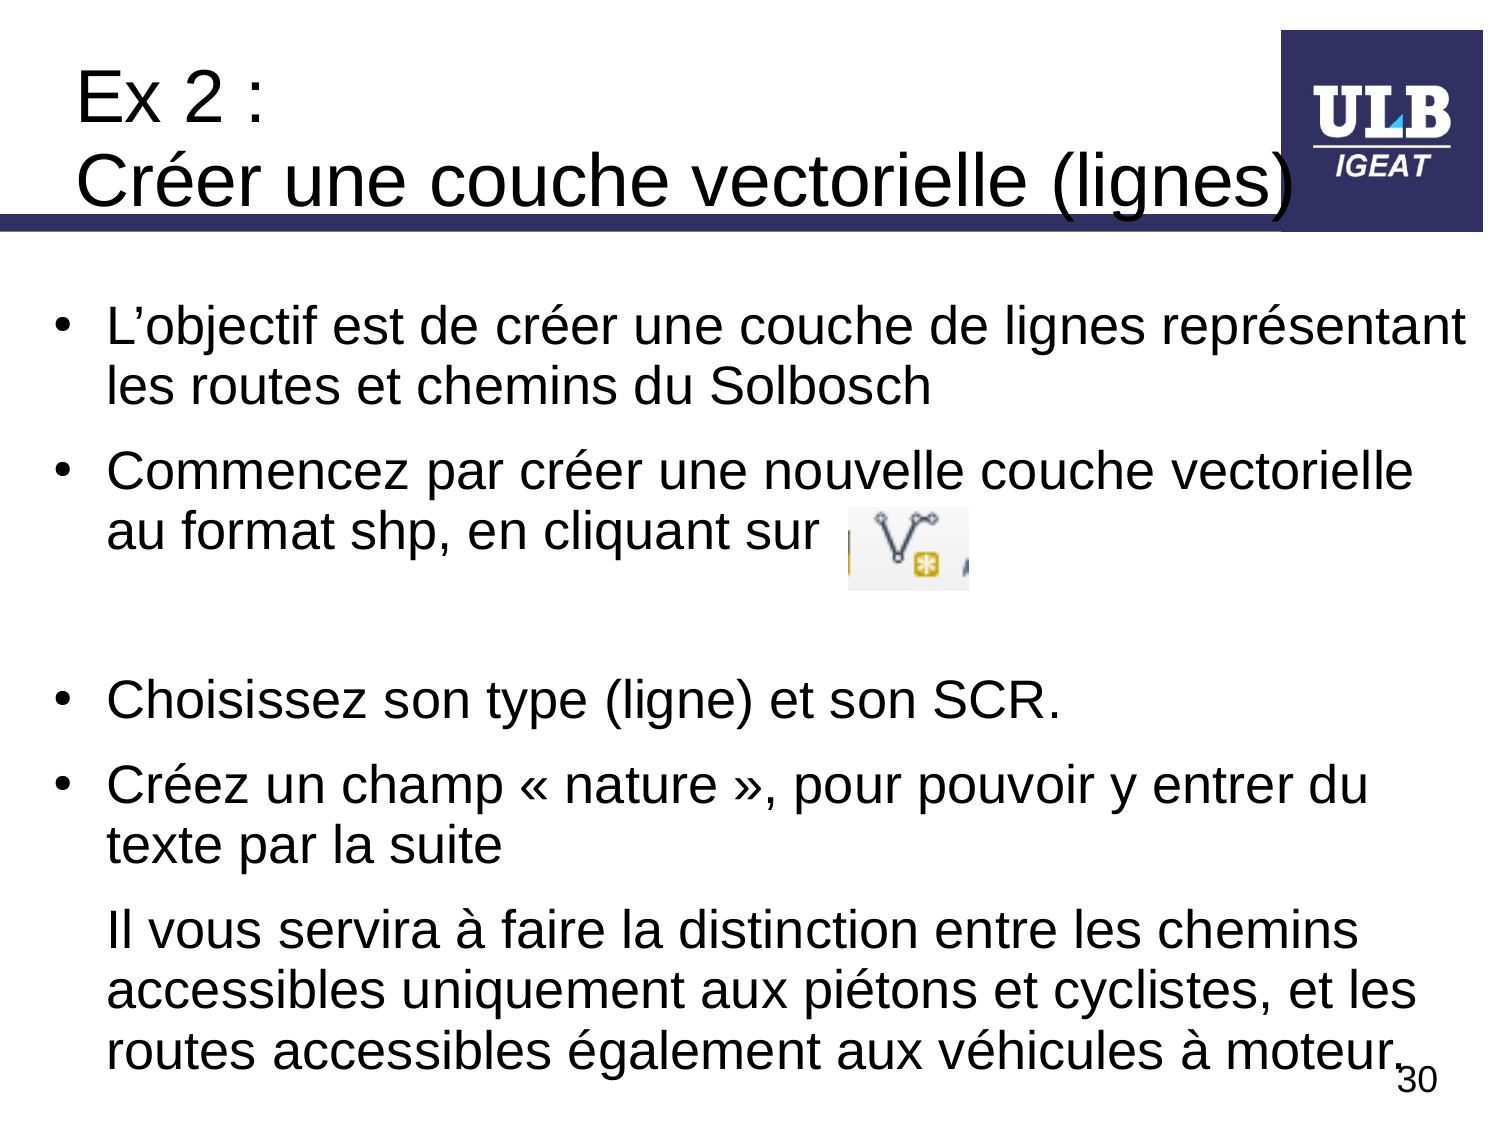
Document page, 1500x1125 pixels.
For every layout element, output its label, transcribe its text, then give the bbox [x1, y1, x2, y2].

title Ex 2 : Créer une couche vectorielle (lignes) [75, 44, 1425, 233]
list L’objectif est de créer une couche de lignes représentant les routes et chemins du Solbosch Commencez par créer une nouvelle couche vectorielle au format shp, en cliquant sur Choisissez son type (ligne) et son SCR. Créez un champ « nature », pour pouvoir y entrer du texte par la suite Il vous servira à faire la distinction entre les chemins accessibles uniquement aux piétons et cyclistes, et les routes accessibles également aux véhicules à moteur. [35, 295, 1477, 1111]
picture [1281, 30, 1483, 232]
picture [848, 507, 969, 591]
